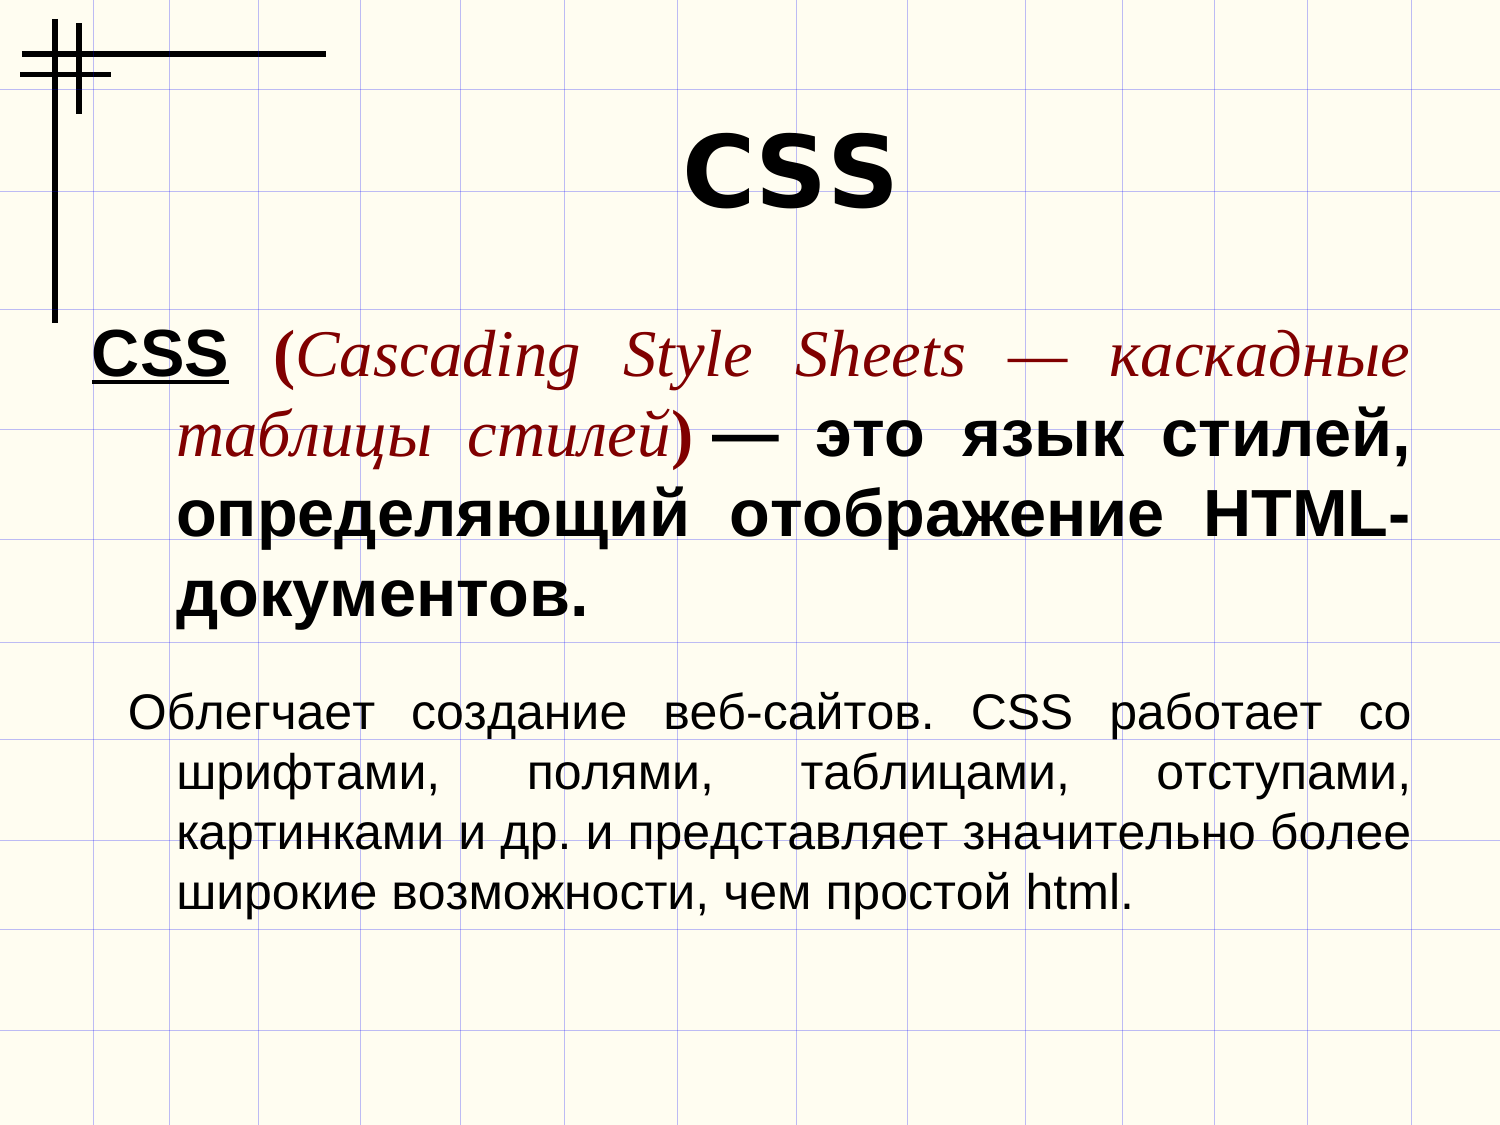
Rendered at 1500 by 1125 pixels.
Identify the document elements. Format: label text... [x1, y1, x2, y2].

list CSS (Cascading Style Sheets — каскадные таблицы стилей) — это язык стилей, определяющий отображение HTML-документов. Облегчает создание веб-сайтов. CSS работает со шрифтами, полями, таблицами, отступами, картинками и др. и представляет значительно более широкие возможности, чем простой html. [76, 302, 1427, 1046]
title CSS [70, 81, 1465, 254]
